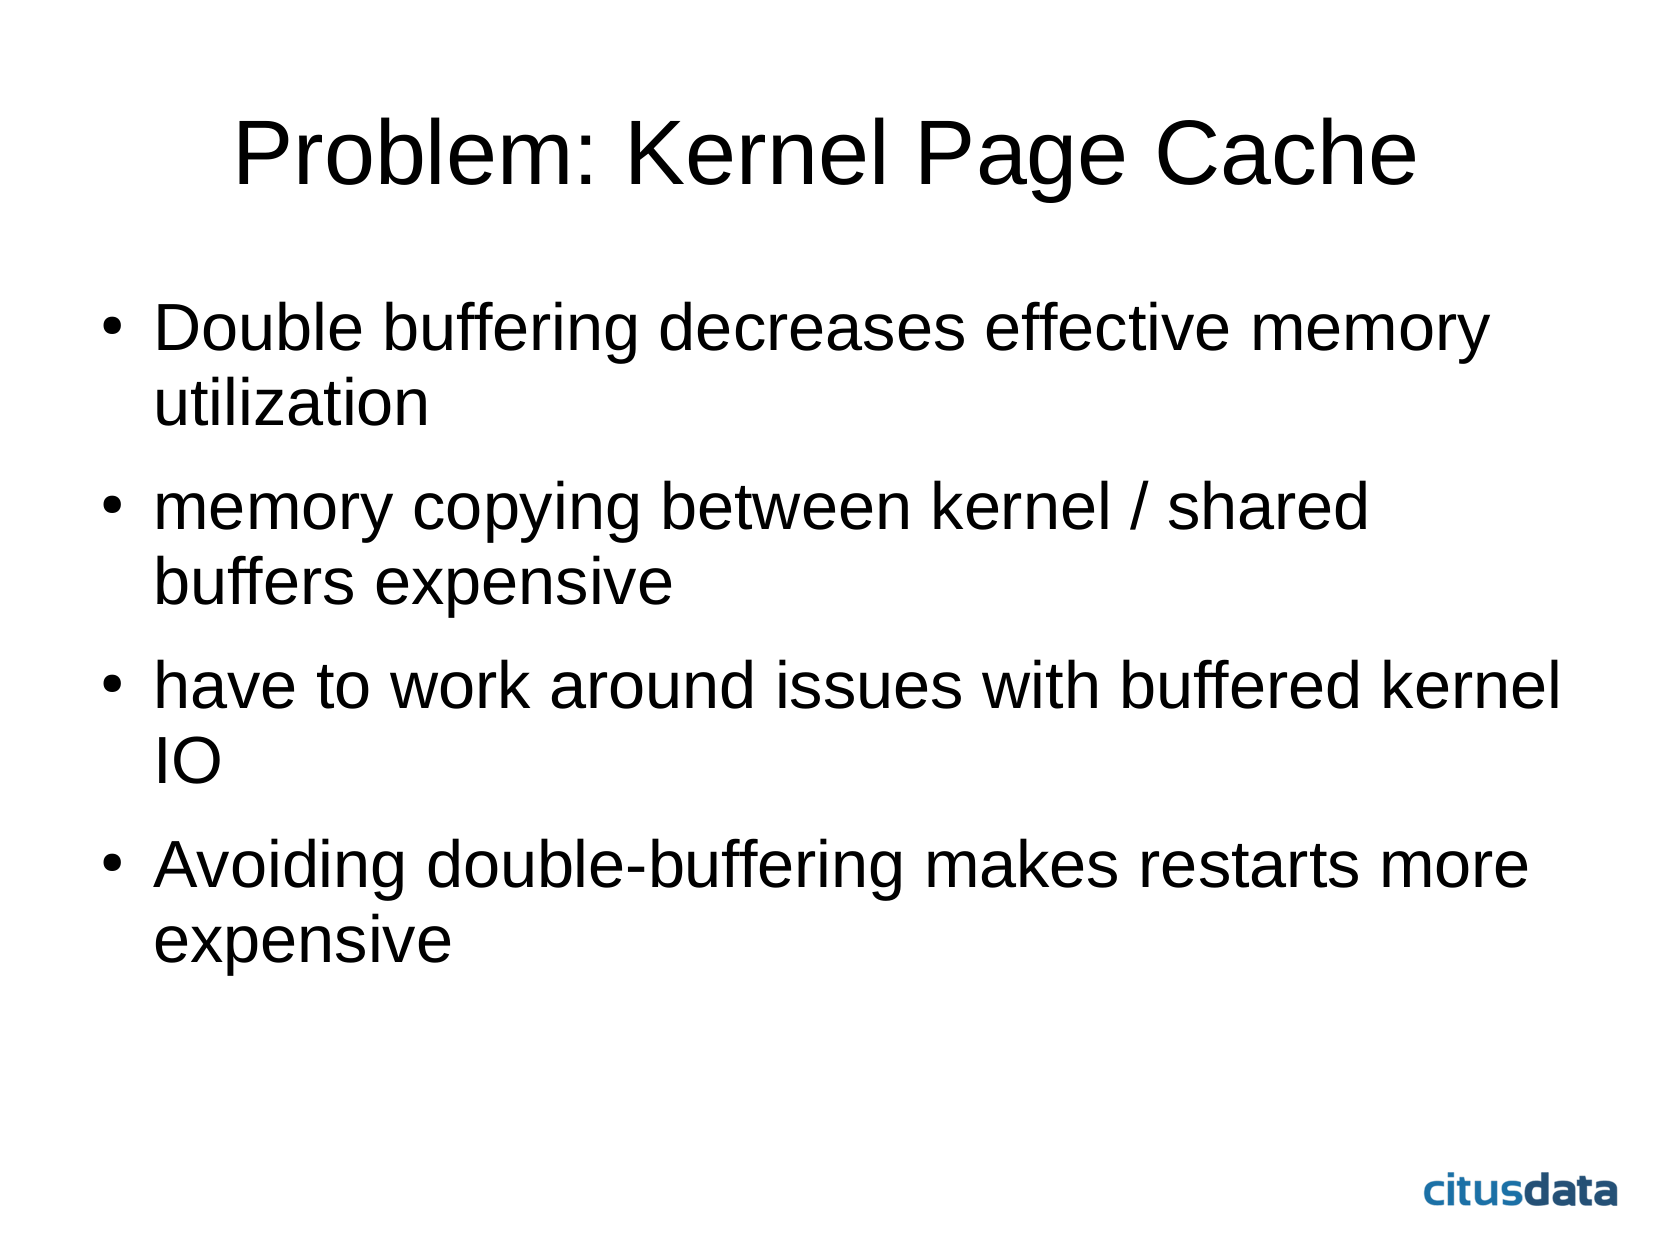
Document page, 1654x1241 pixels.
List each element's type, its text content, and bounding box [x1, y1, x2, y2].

picture [1420, 1167, 1622, 1209]
title Problem: Kernel Page Cache [82, 49, 1571, 257]
list Double buffering decreases effective memory utilization memory copying between kernel / shared buffers expensive have to work around issues with buffered kernel IO Avoiding double-buffering makes restarts more expensive [82, 290, 1571, 1096]
